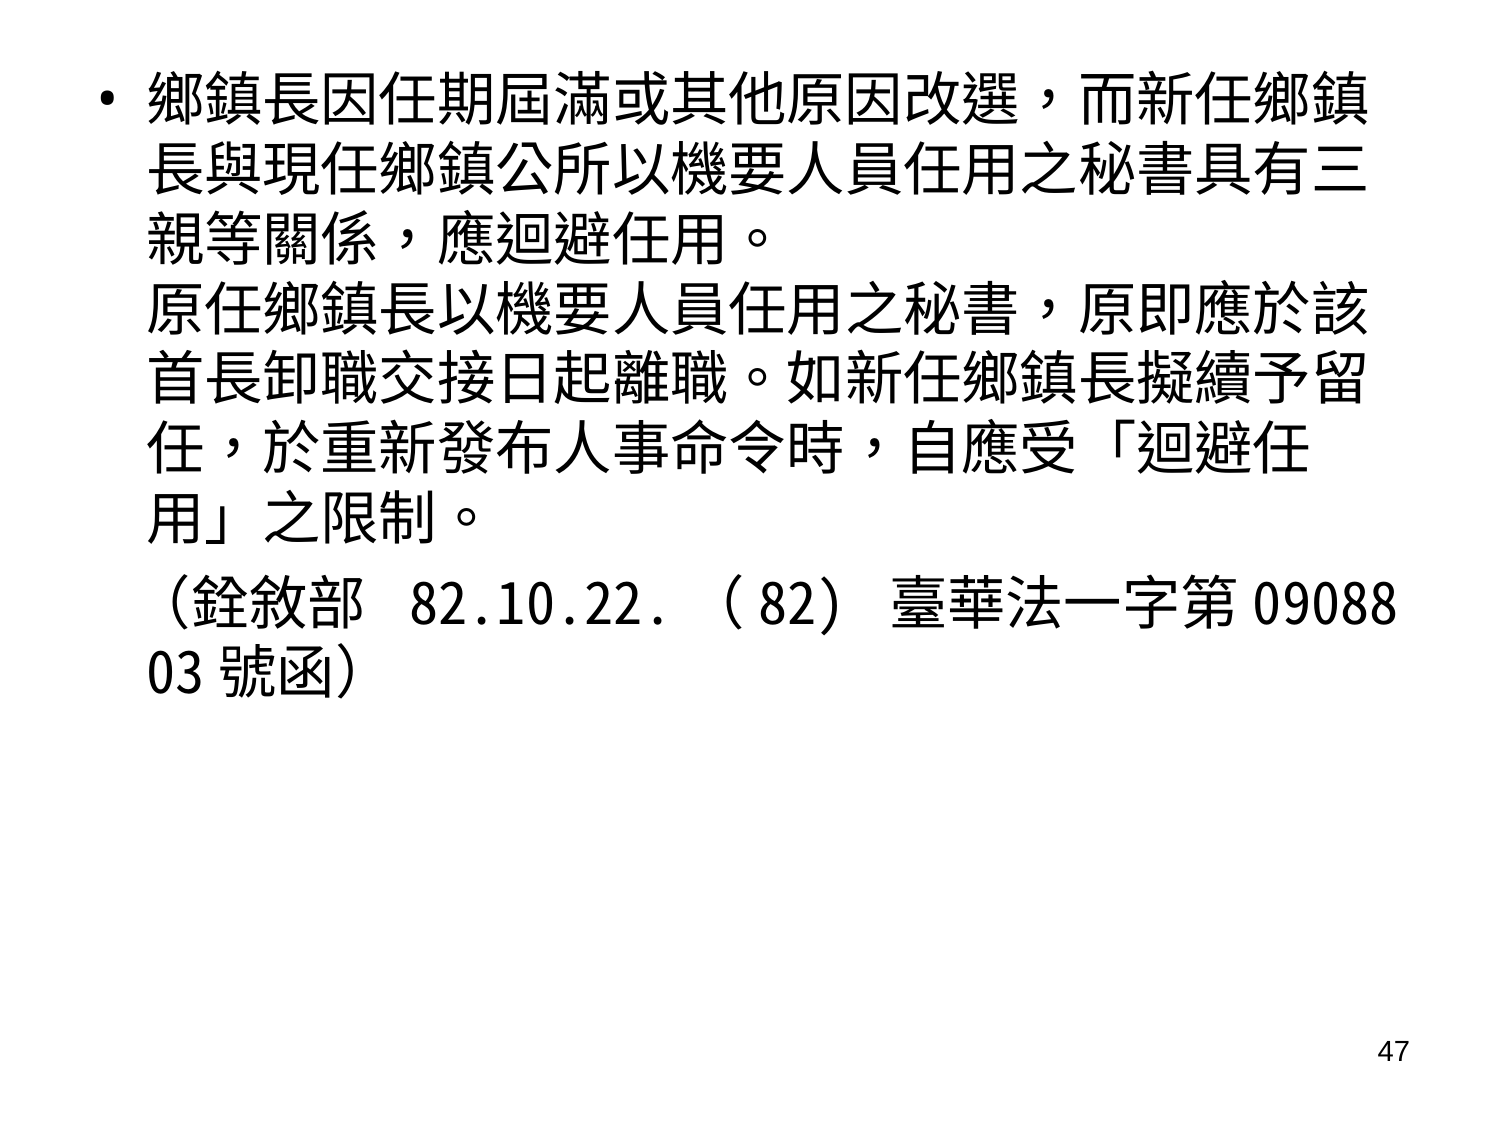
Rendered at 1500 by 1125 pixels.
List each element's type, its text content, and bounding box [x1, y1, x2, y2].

list 鄉鎮長因任期屆滿或其他原因改選，而新任鄉鎮長與現任鄉鎮公所以機要人員任用之秘書具有三親等關係，應迴避任用。 原任鄉鎮長以機要人員任用之秘書，原即應於該首長卸職交接日起離職。如新任鄉鎮長擬續予留任，於重新發布人事命令時，自應受「迴避任用」之限制。 （銓敘部 82.10.22.（82) 臺華法一字第0908803號函） [75, 54, 1426, 1005]
